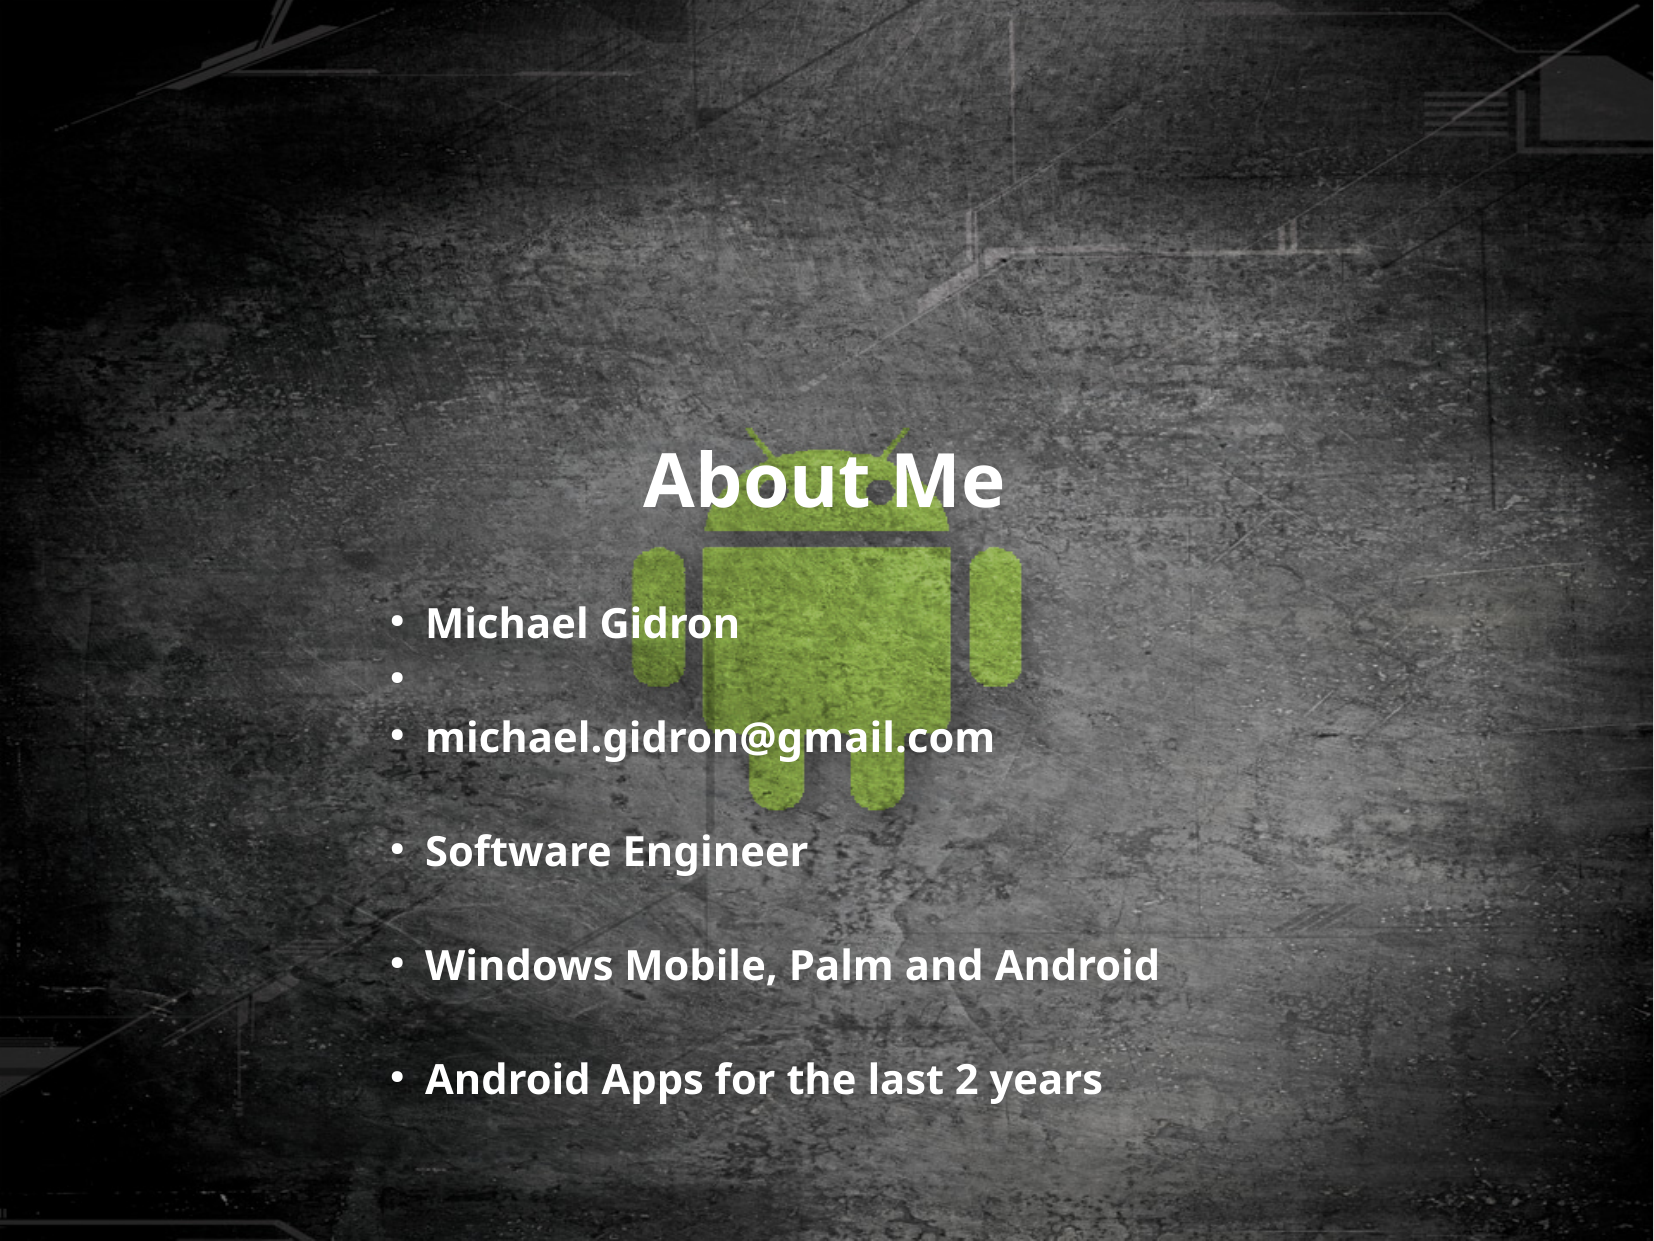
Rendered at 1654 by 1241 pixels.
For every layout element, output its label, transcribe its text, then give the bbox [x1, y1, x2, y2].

text_box Michael Gidron michael.gidron@gmail.com Software Engineer Windows Mobile, Palm and Android Android Apps for the last 2 years [375, 586, 1261, 1126]
picture [0, 0, 1654, 1241]
text_box About Me [390, 420, 1261, 540]
